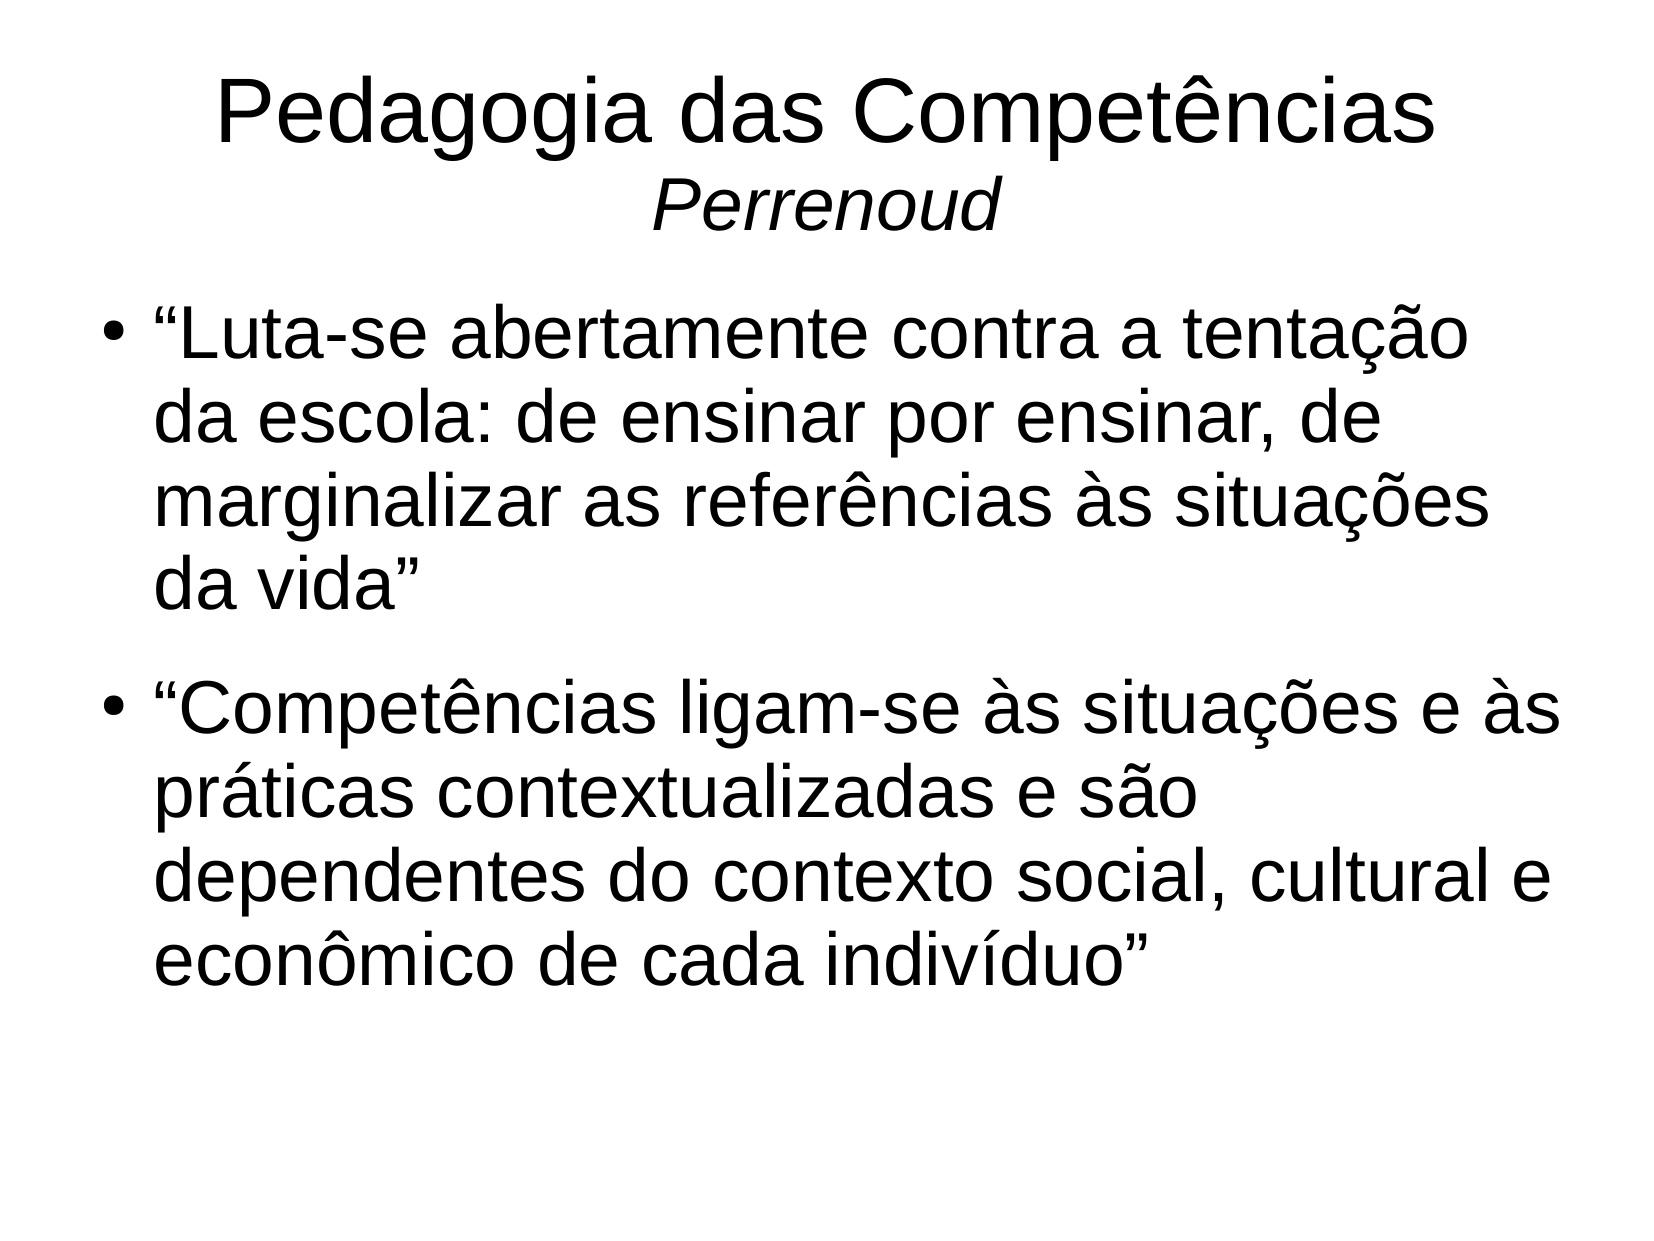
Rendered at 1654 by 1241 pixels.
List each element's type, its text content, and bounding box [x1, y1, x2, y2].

title Pedagogia das Competências Perrenoud [82, 49, 1571, 257]
list “Luta-se abertamente contra a tentação da escola: de ensinar por ensinar, de marginalizar as referências às situações da vida” “Competências ligam-se às situações e às práticas contextualizadas e são dependentes do contexto social, cultural e econômico de cada indivíduo” [82, 290, 1571, 1010]
